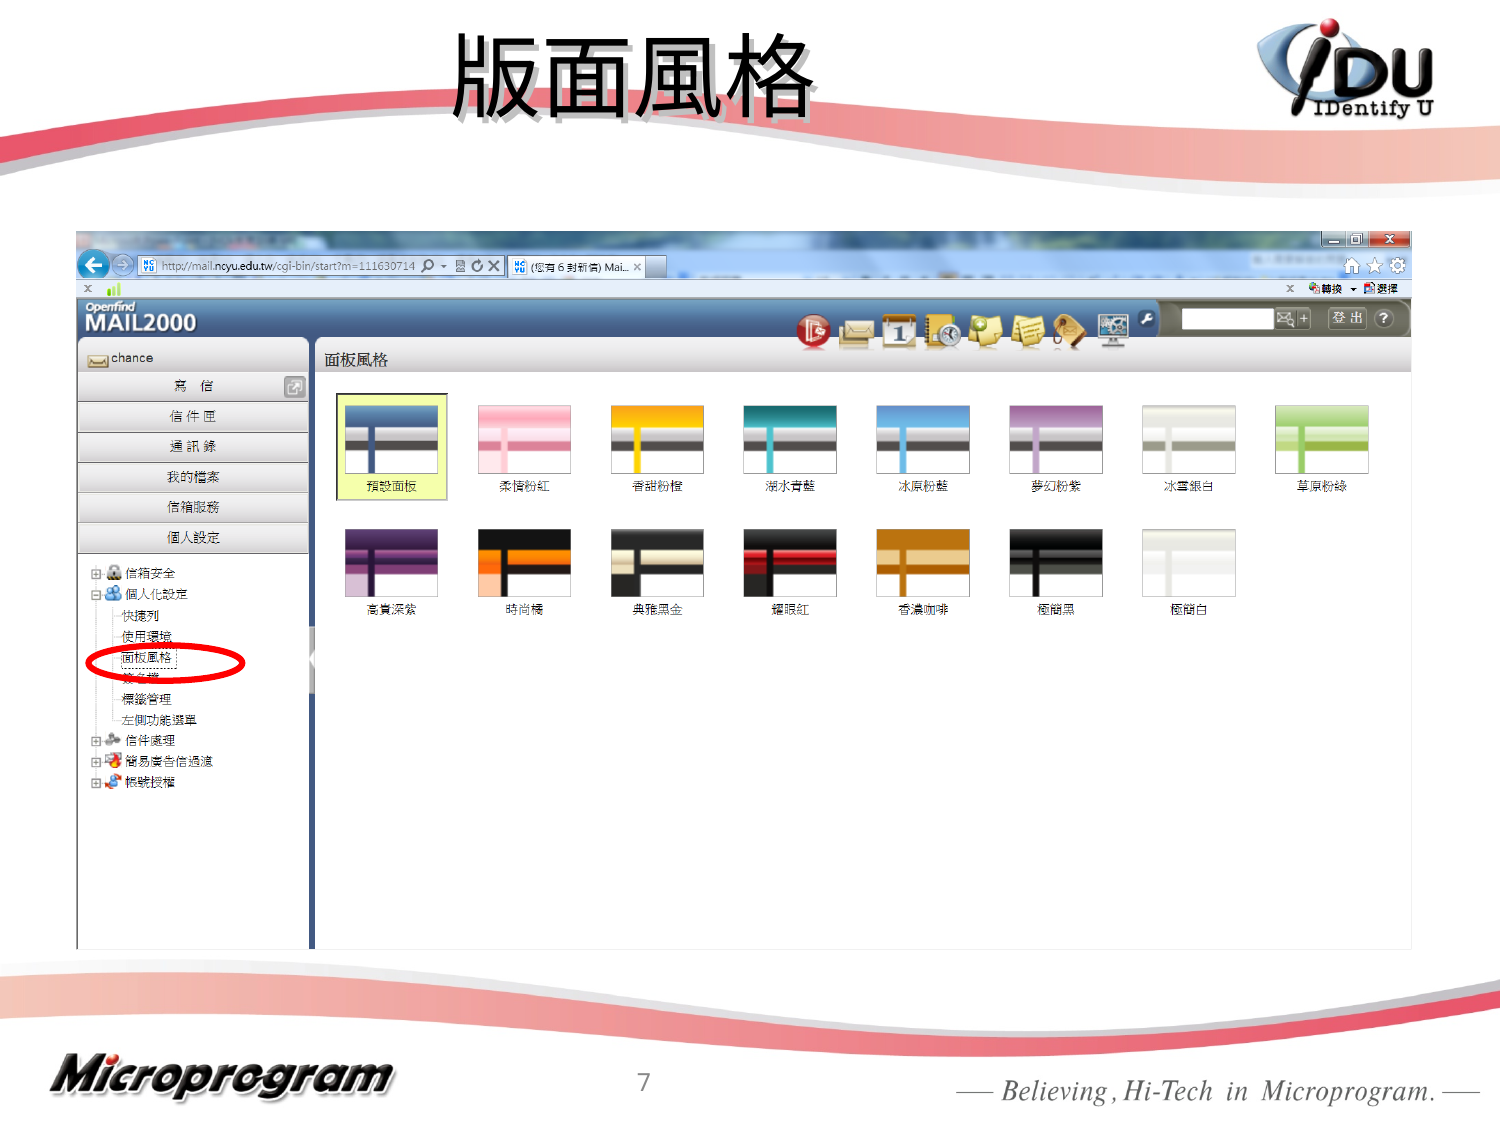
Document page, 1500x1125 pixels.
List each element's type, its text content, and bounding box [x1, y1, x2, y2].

picture [76, 231, 1412, 950]
title 版面風格 [35, 11, 1231, 118]
text_box [468, 1053, 819, 1114]
